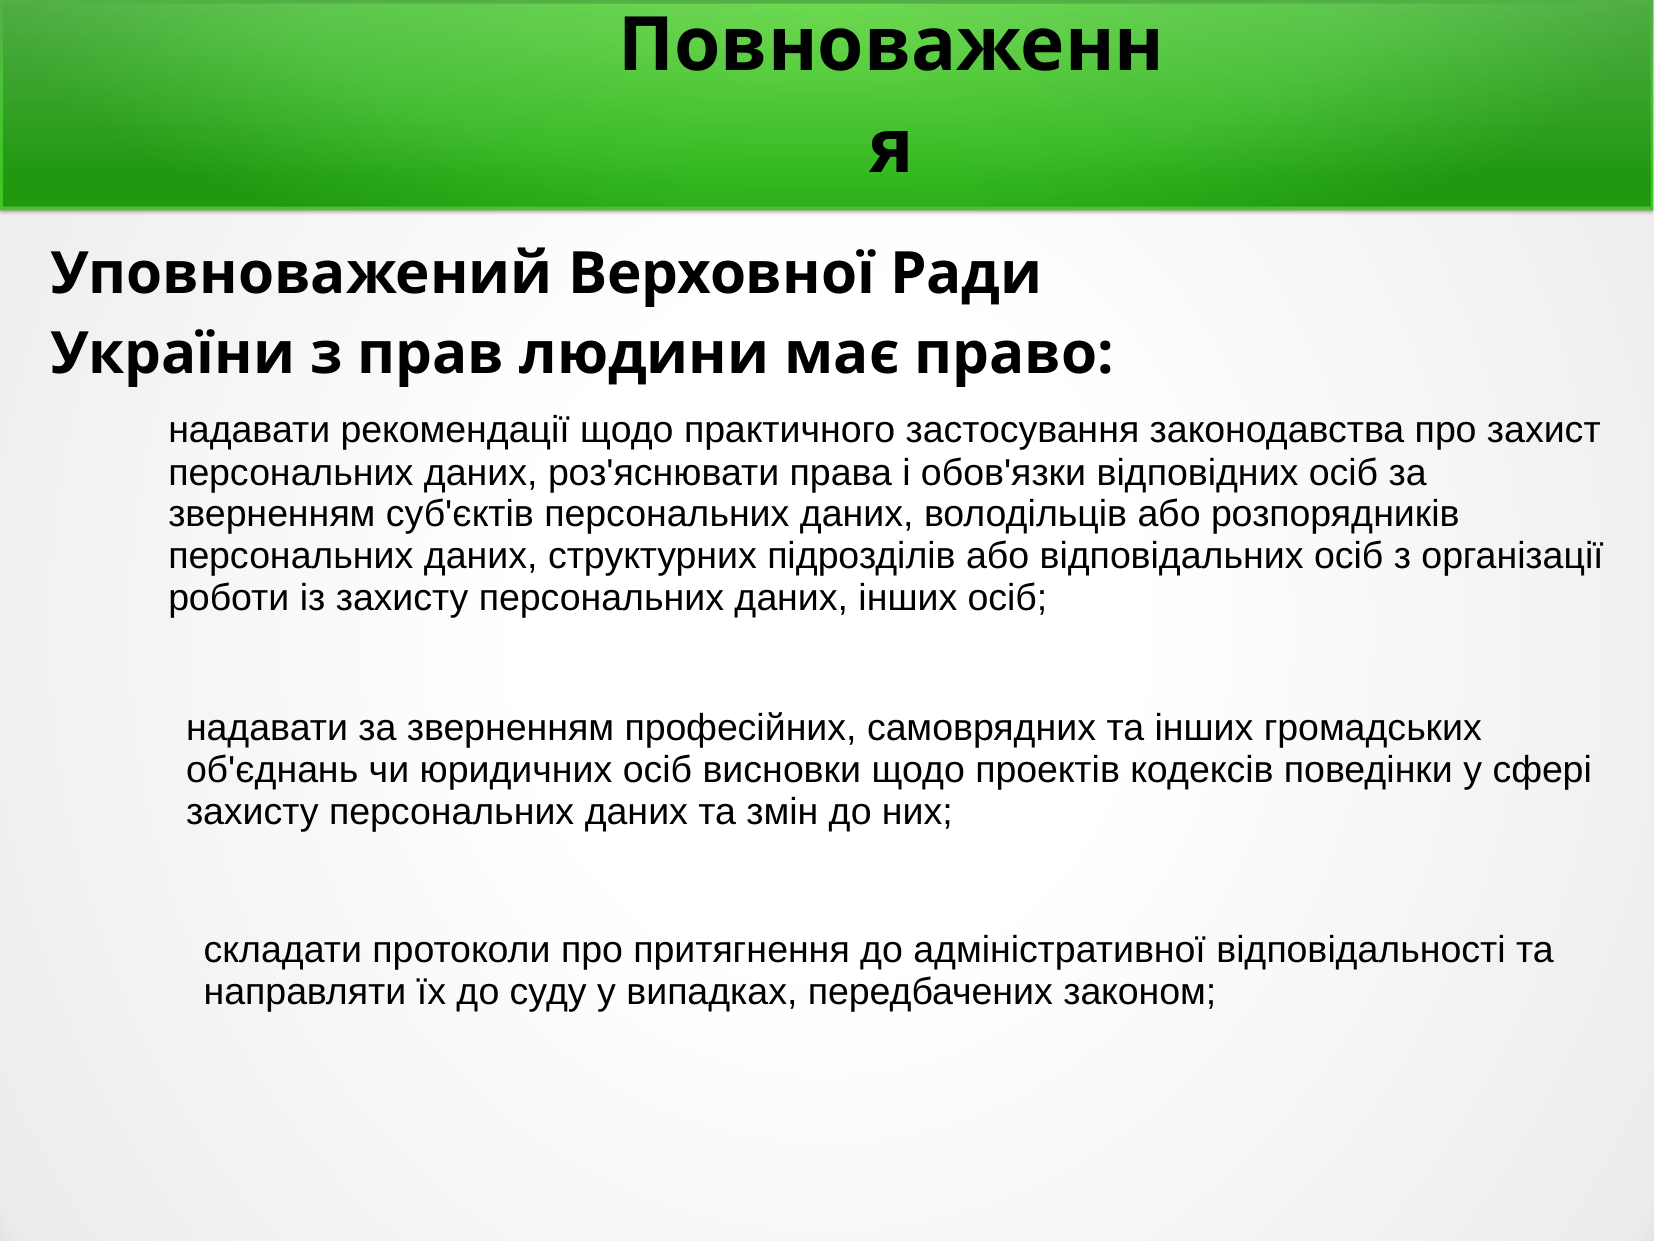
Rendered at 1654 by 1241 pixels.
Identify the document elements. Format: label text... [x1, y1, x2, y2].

text_box надавати рекомендації щодо практичного застосування законодавства про захист персональних даних, роз'яснювати права і обов'язки відповідних осіб за зверненням суб'єктів персональних даних, володільців або розпорядників персональних даних, структурних підрозділів або відповідальних осіб з організації роботи із захисту персональних даних, інших осіб; [153, 401, 1647, 627]
text_box Повноваження [602, 35, 1182, 150]
text_box надавати за зверненням професійних, самоврядних та інших громадських об'єднань чи юридичних осіб висновки щодо проектів кодексів поведінки у сфері захисту персональних даних та змін до них; [171, 699, 1625, 841]
text_box складати протоколи про притягнення до адміністративної відповідальності та направляти їх до суду у випадках, передбачених законом; [188, 921, 1607, 1021]
text_box Уповноважений Верховної Ради України з прав людини має право: [35, 224, 1193, 348]
